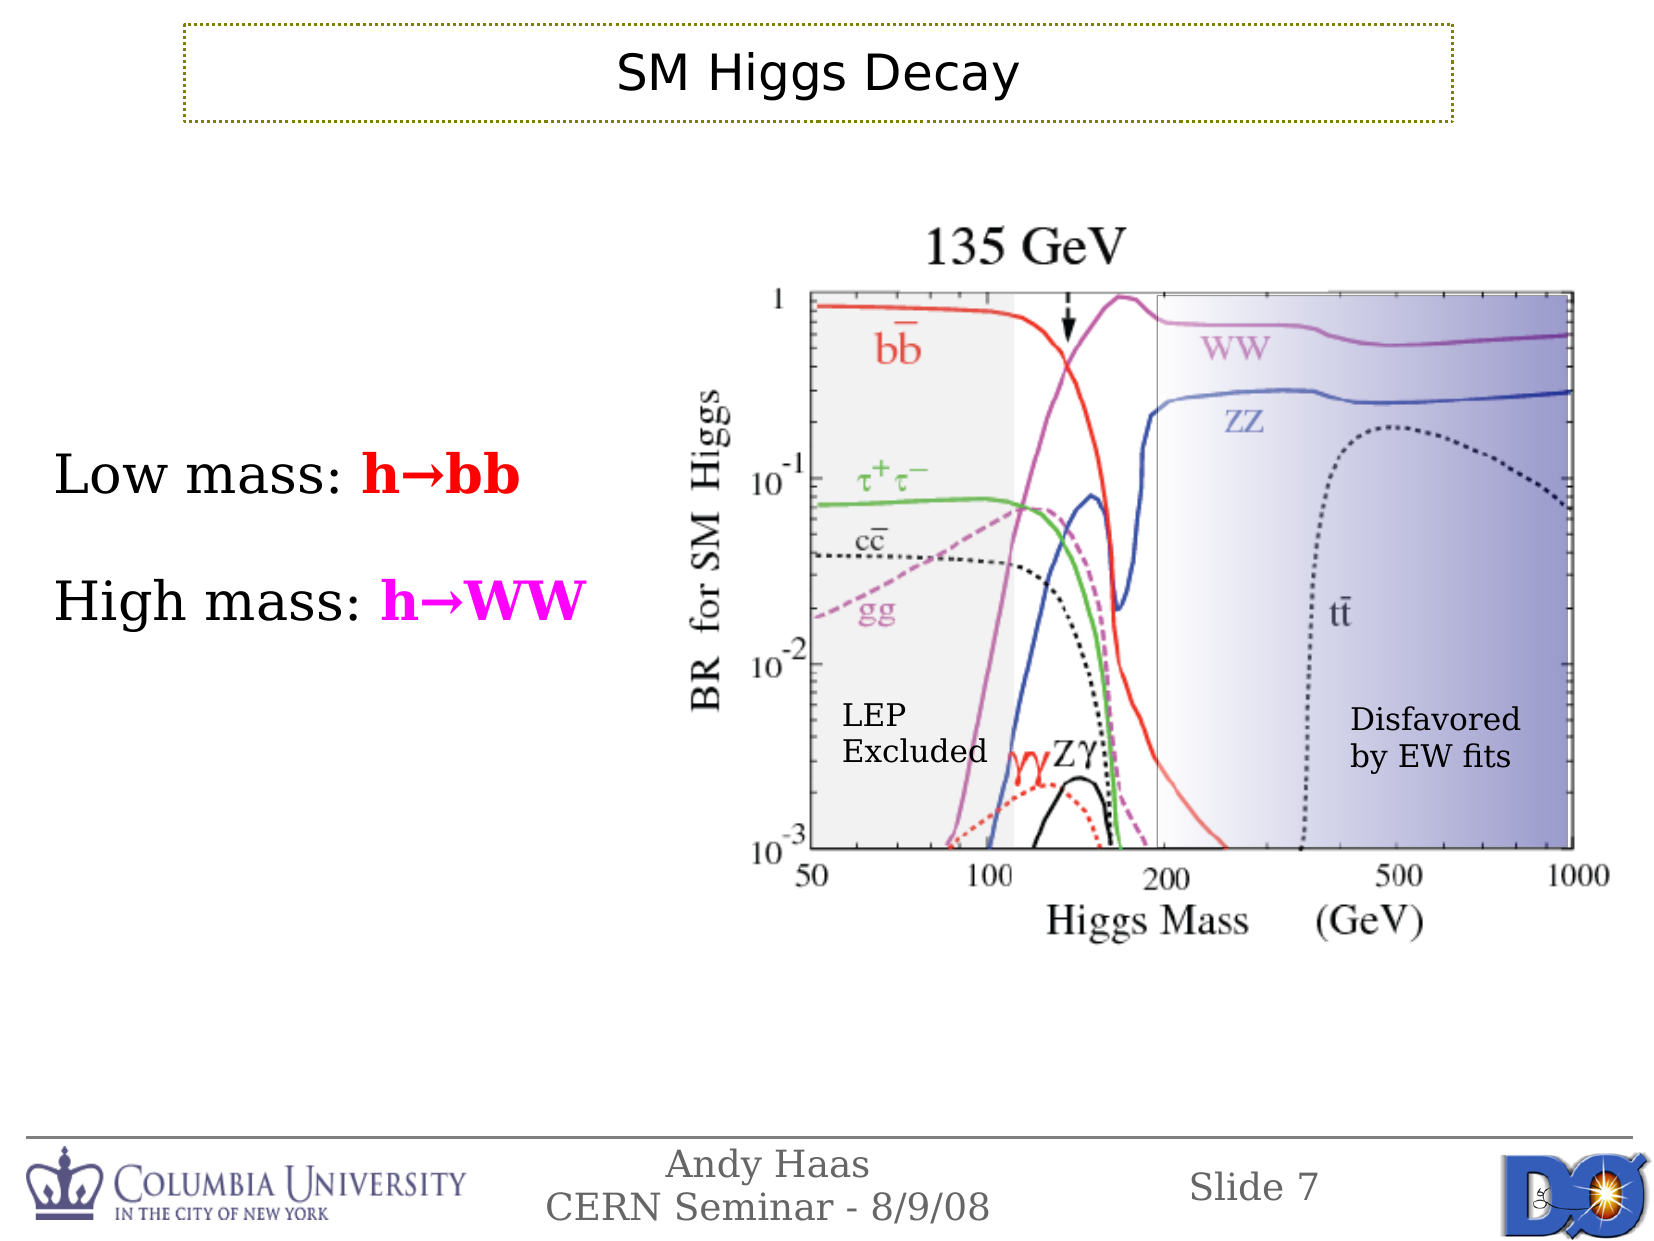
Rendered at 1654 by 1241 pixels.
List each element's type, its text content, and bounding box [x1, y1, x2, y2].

title SM Higgs Decay [184, 24, 1453, 122]
picture [1497, 1149, 1654, 1241]
text_box Disfavored by EW fits [1350, 701, 1522, 775]
text_box [1156, 295, 1568, 848]
text_box [811, 293, 1015, 847]
text_box Low mass: h→bb High mass: h→WW [53, 442, 585, 634]
text_box LEP Excluded [841, 697, 989, 770]
picture [649, 213, 1623, 953]
